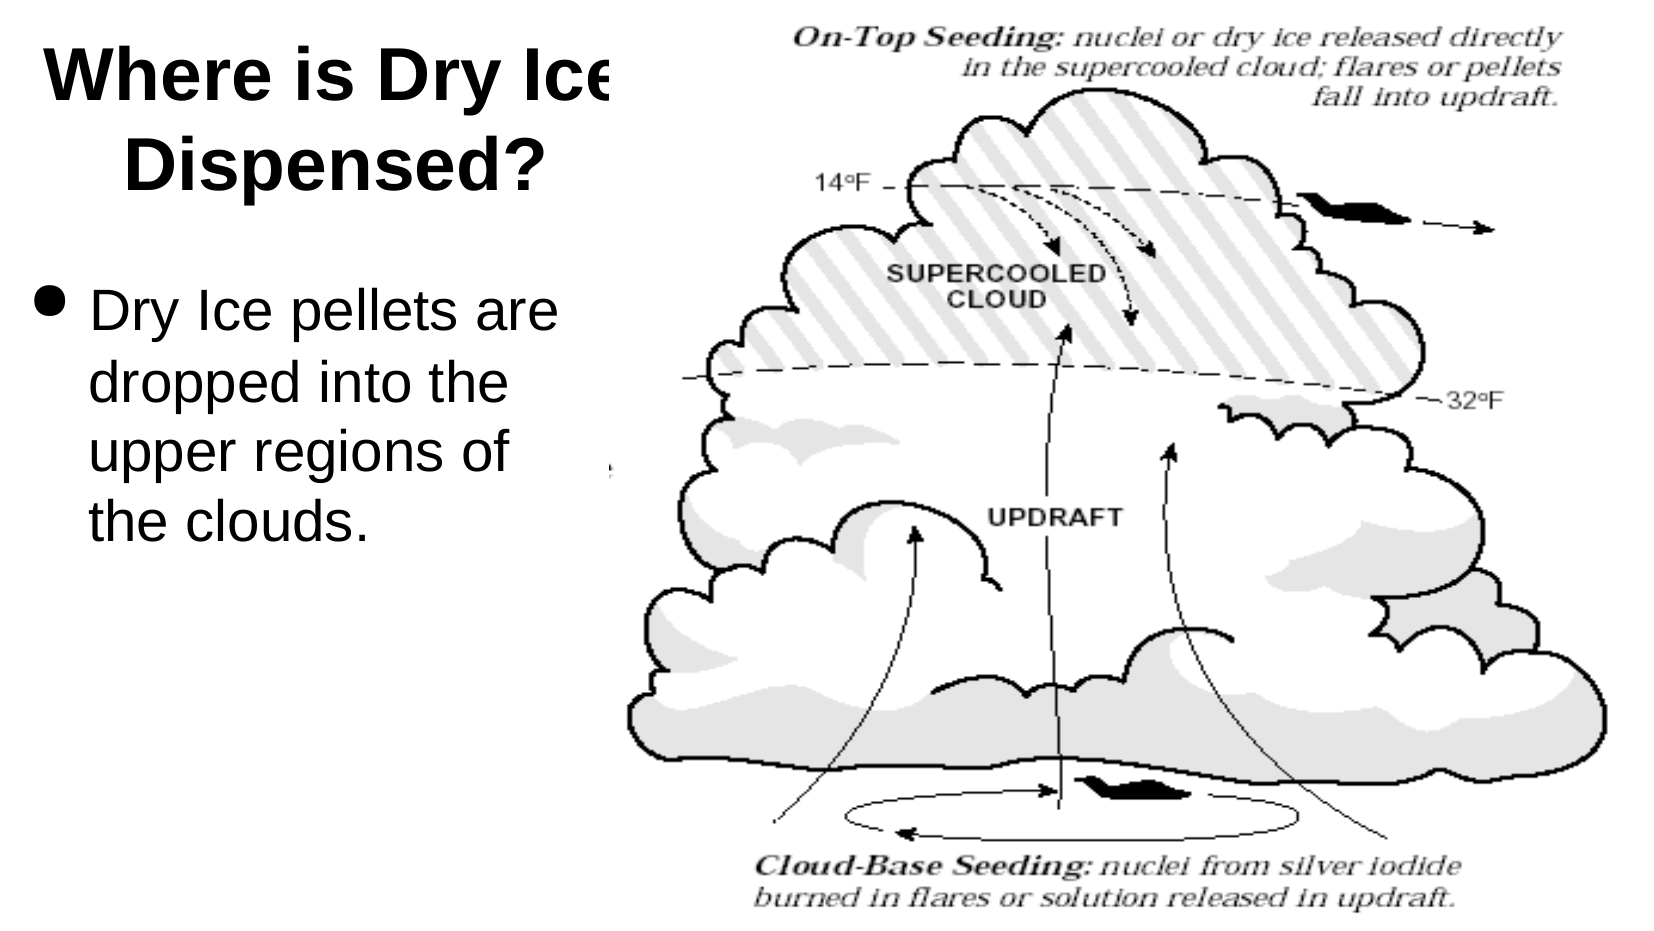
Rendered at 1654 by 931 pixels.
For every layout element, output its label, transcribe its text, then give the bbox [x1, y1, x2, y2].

picture [609, 5, 1646, 927]
text_box Dry Ice pellets are dropped into the upper regions of the clouds. [13, 256, 581, 562]
title Where is Dry Ice Dispensed? [0, 5, 609, 226]
